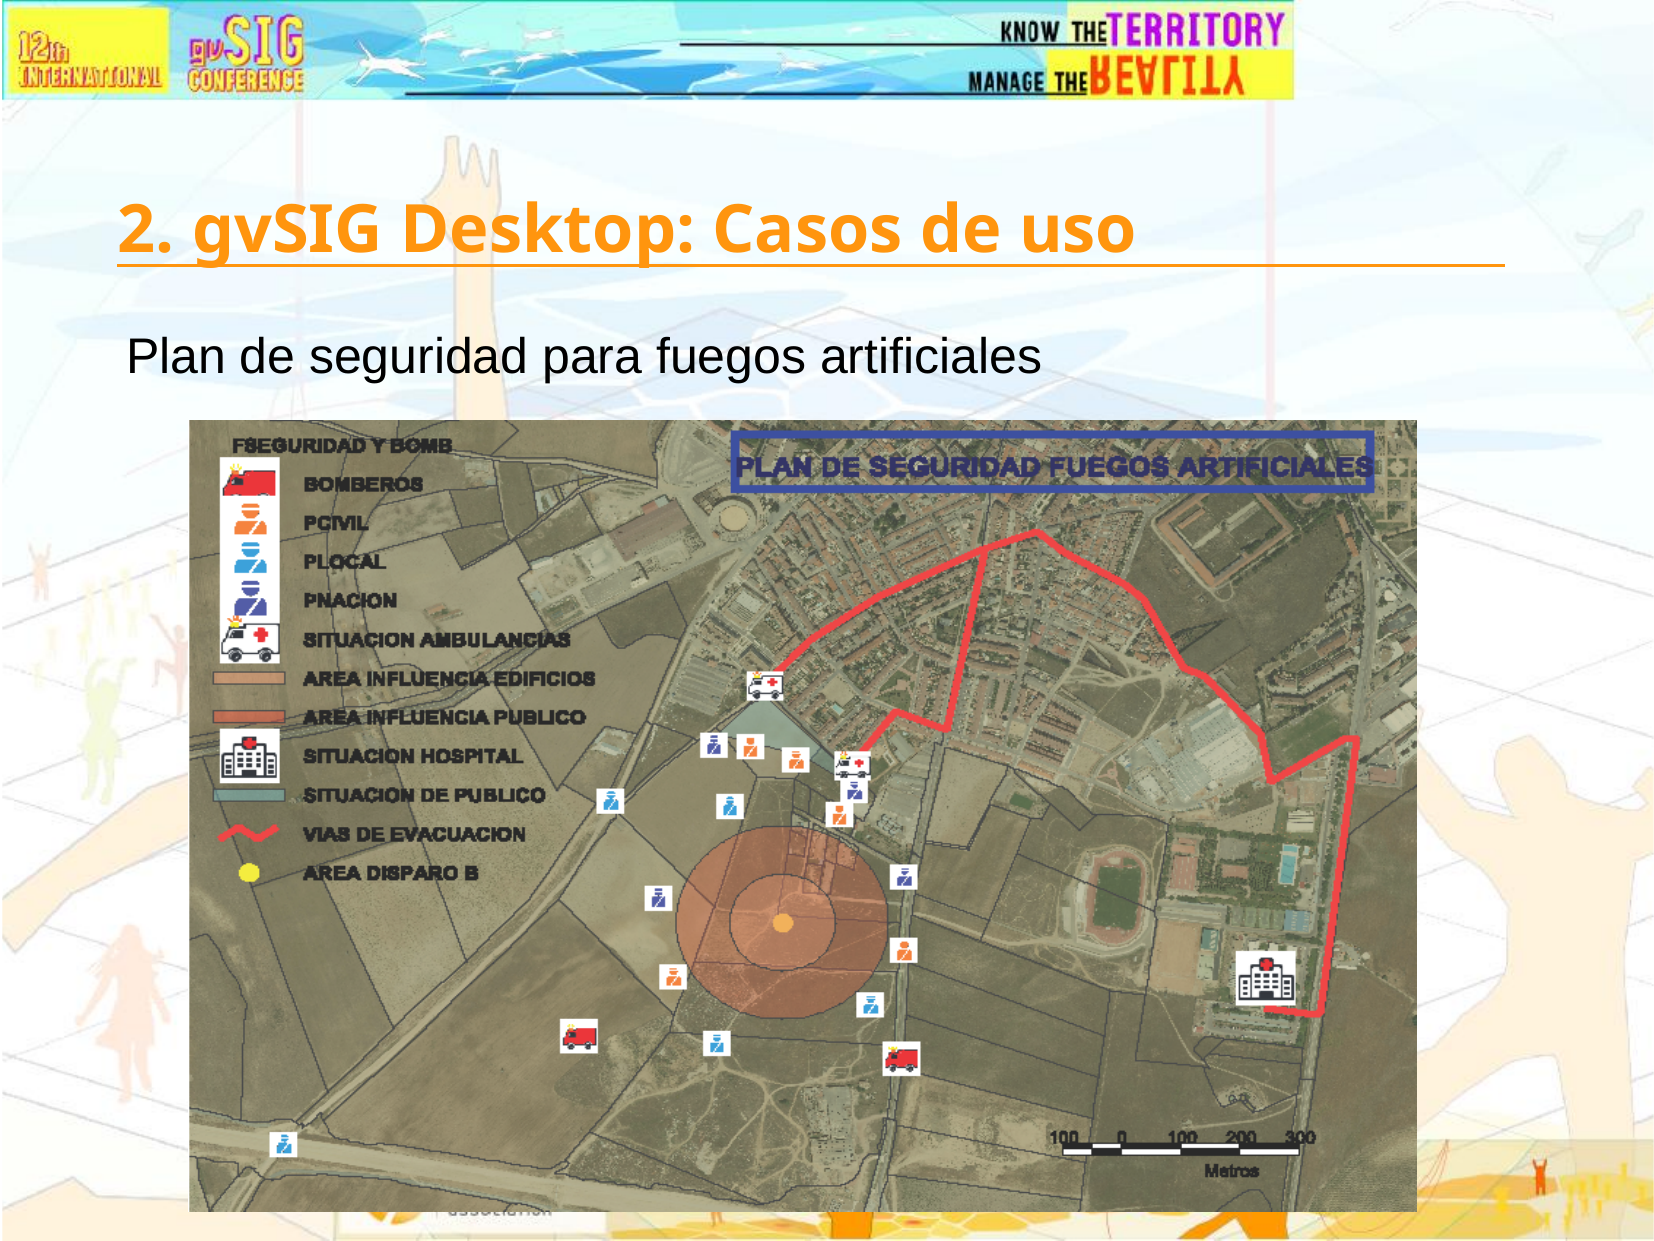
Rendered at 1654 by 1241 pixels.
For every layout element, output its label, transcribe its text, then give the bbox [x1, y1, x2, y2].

picture [2, 0, 1654, 1241]
text_box Plan de seguridad para fuegos artificiales [111, 321, 1622, 421]
title 2. gvSIG Desktop: Casos de uso [117, 187, 1606, 266]
